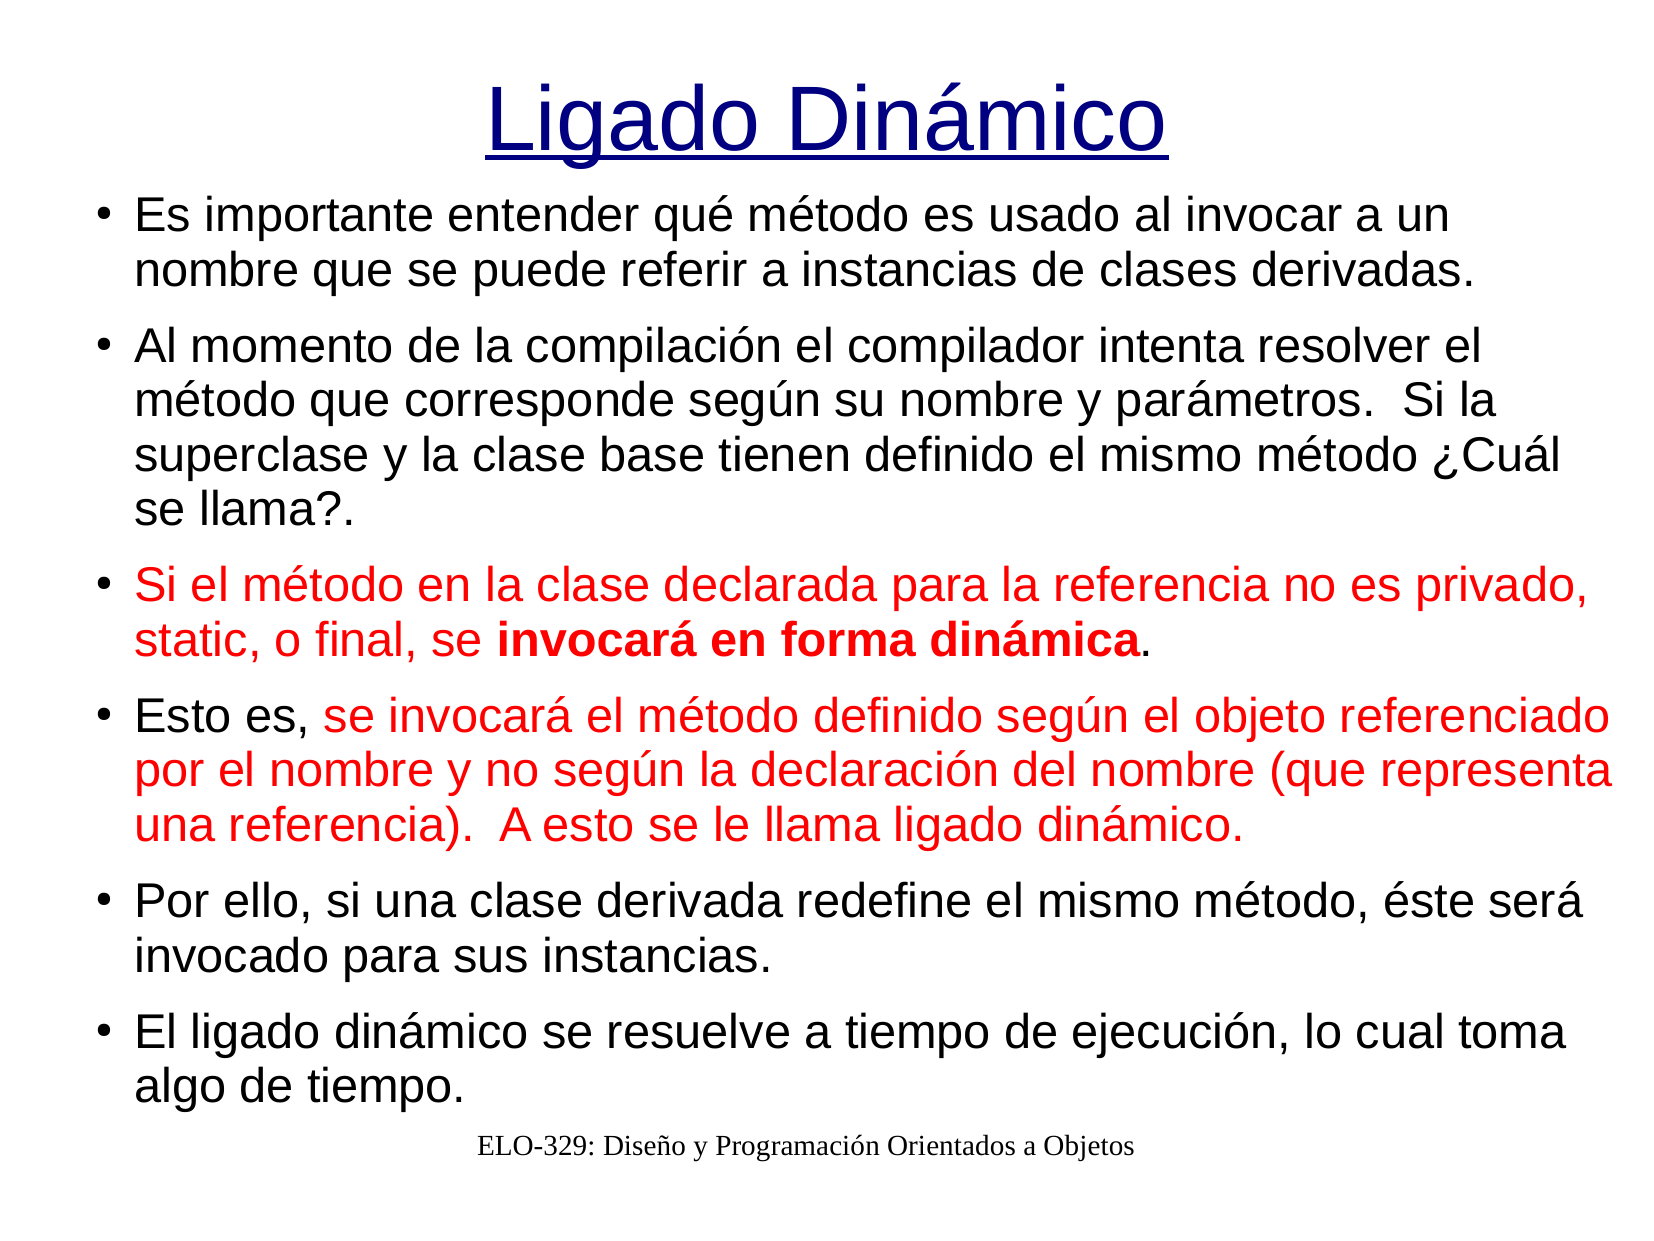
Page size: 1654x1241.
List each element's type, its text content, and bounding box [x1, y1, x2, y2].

list Es importante entender qué método es usado al invocar a un nombre que se puede referir a instancias de clases derivadas. Al momento de la compilación el compilador intenta resolver el método que corresponde según su nombre y parámetros. Si la superclase y la clase base tienen definido el mismo método ¿Cuál se llama?. Si el método en la clase declarada para la referencia no es privado, static, o final, se invocará en forma dinámica. Esto es, se invocará el método definido según el objeto referenciado por el nombre y no según la declaración del nombre (que representa una referencia). A esto se le llama ligado dinámico. Por ello, si una clase derivada redefine el mismo método, éste será invocado para sus instancias. El ligado dinámico se resuelve a tiempo de ejecución, lo cual toma algo de tiempo. [82, 187, 1613, 1163]
title Ligado Dinámico [82, 49, 1571, 187]
